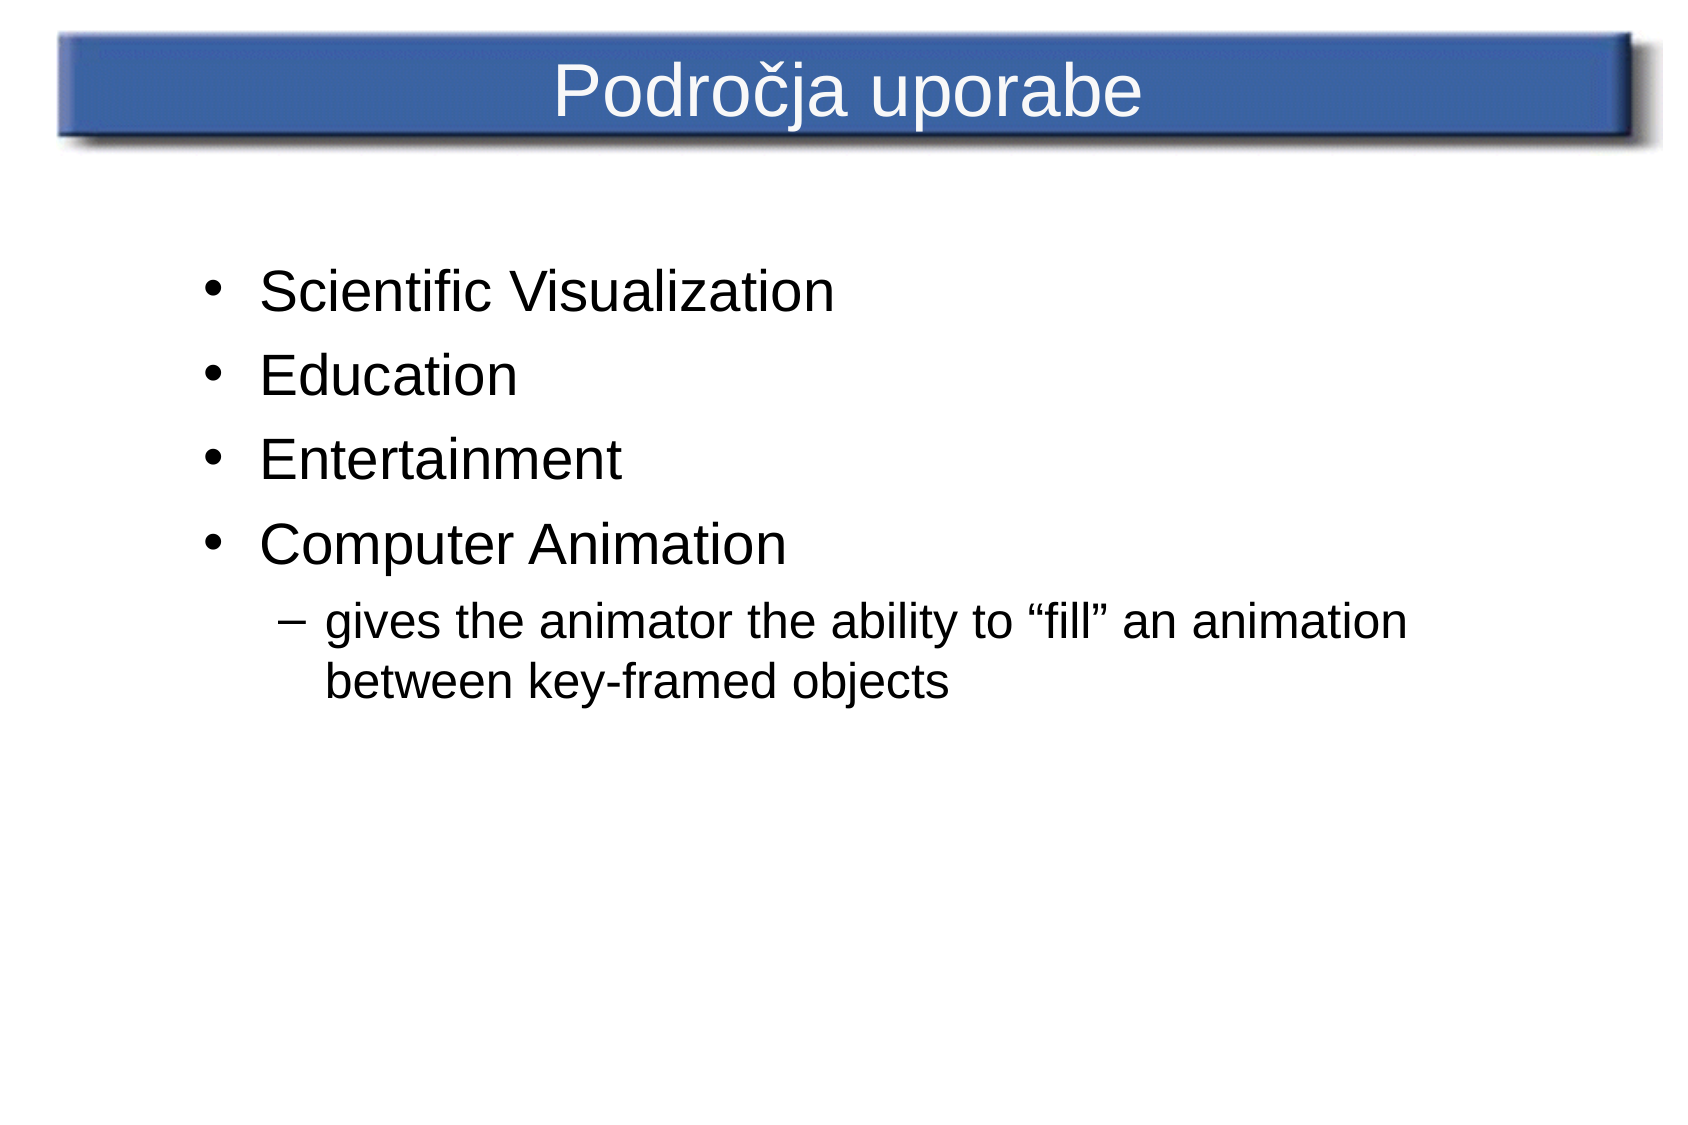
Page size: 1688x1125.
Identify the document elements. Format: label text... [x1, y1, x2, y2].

picture [56, 29, 1663, 156]
title Področja uporabe [188, 23, 1509, 149]
list Scientific Visualization Education Entertainment Computer Animation gives the animator the ability to “fill” an animation between key-framed objects [188, 245, 1500, 1013]
